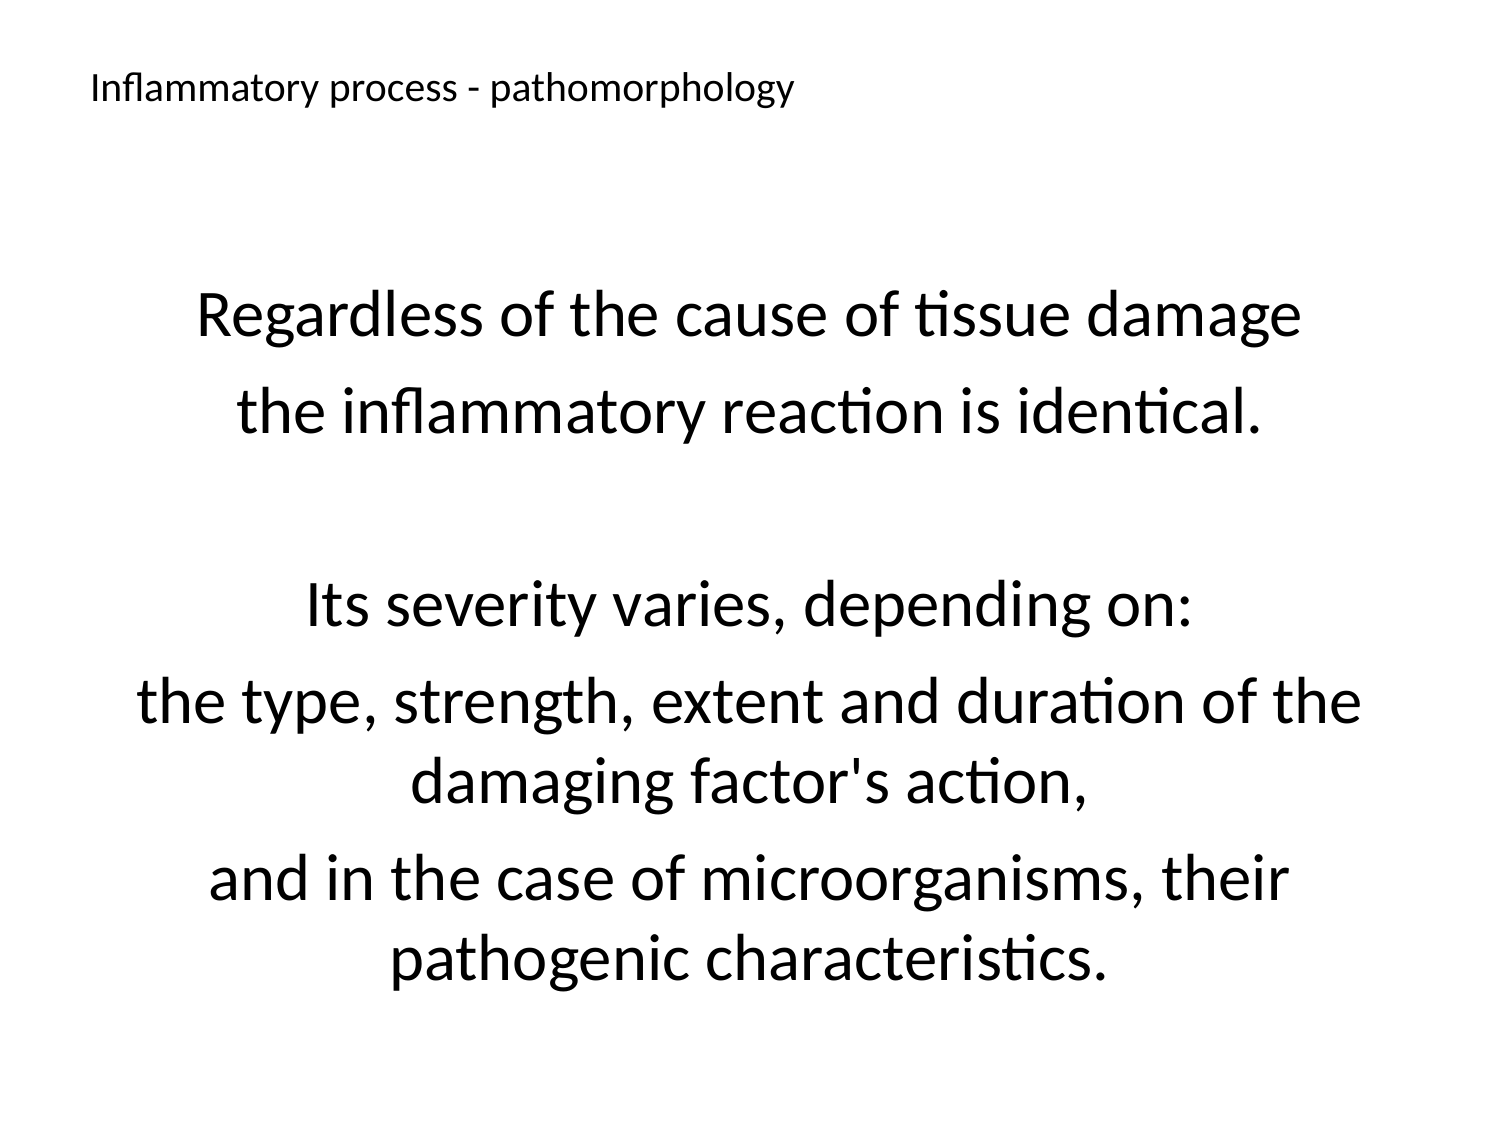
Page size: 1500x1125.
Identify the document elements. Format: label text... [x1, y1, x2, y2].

title Inflammatory process - pathomorphology [75, 45, 1426, 126]
list Regardless of the cause of tissue damage the inflammatory reaction is identical. Its severity varies, depending on: the type, strength, extent and duration of the damaging factor's action, and in the case of microorganisms, their pathogenic characteristics. [75, 262, 1426, 1005]
